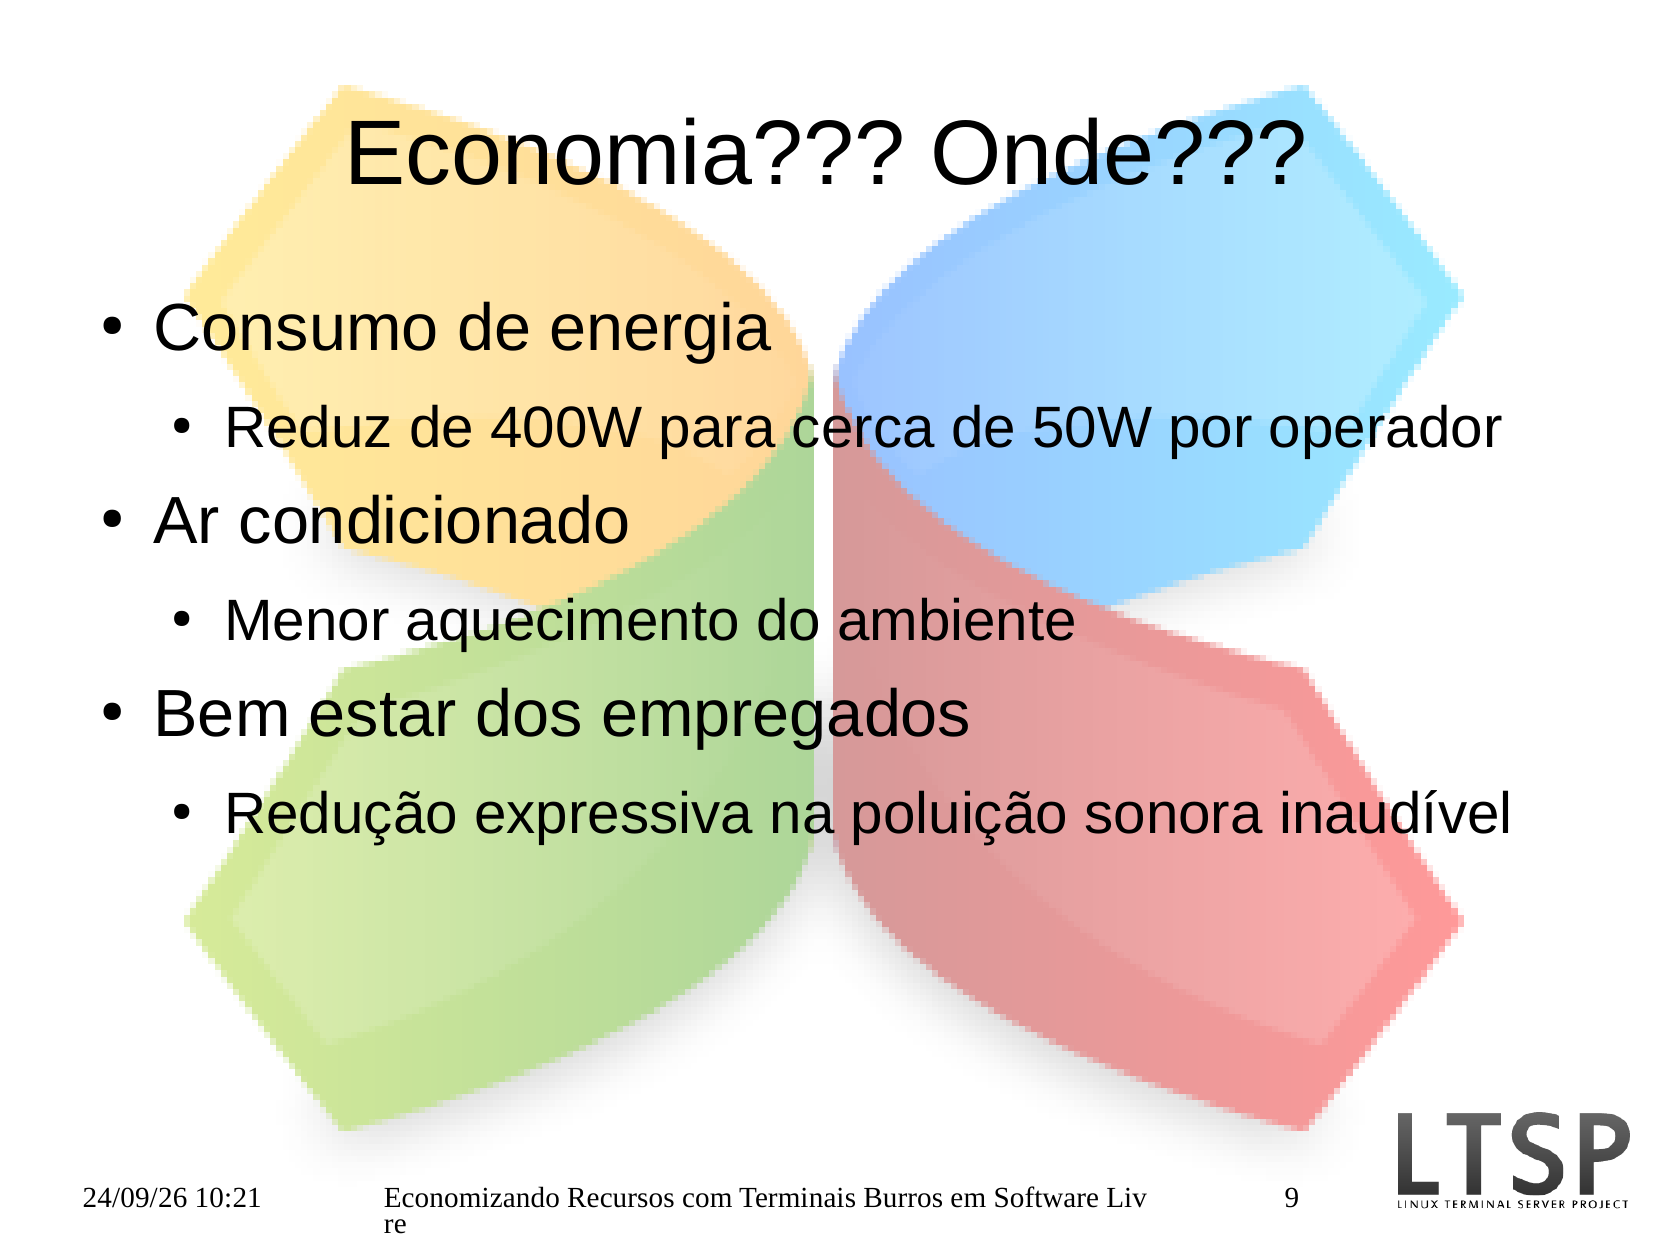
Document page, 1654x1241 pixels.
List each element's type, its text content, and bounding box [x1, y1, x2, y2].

list Consumo de energia Reduz de 400W para cerca de 50W por operador Ar condicionado Menor aquecimento do ambiente Bem estar dos empregados Redução expressiva na poluição sonora inaudível [82, 290, 1571, 1109]
title Economia??? Onde??? [82, 49, 1571, 257]
picture [1382, 1072, 1639, 1241]
